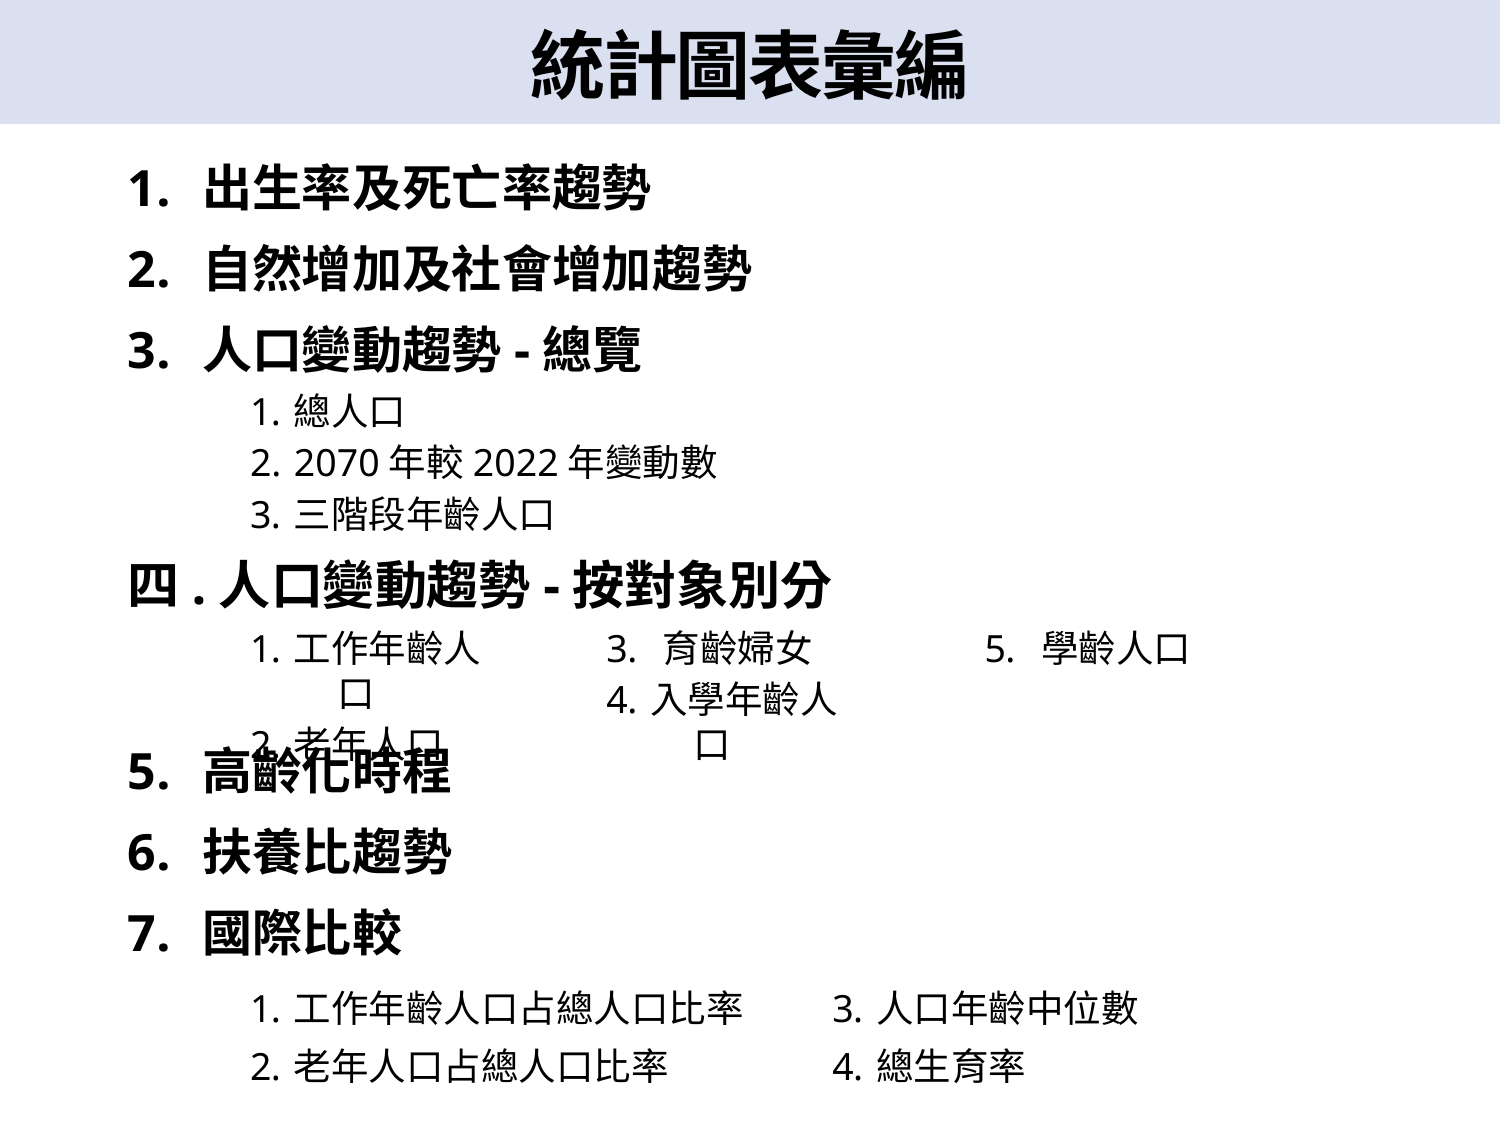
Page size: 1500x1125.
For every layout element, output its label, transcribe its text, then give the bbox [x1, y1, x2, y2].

text_box 總人口 2070年較2022年變動數 三階段年齡人口 [145, 380, 900, 545]
text_box 工作年齡人口 老年人口 [145, 617, 501, 730]
title 統計圖表彙編 [75, 2, 1426, 126]
text_box 人口年齡中位數 總生育率 [727, 970, 1490, 1093]
list 出生率及死亡率趨勢 自然增加及社會增加趨勢 人口變動趨勢-總覽 四.人口變動趨勢-按對象別分 高齡化時程 扶養比趨勢 國際比較 [112, 149, 1010, 1095]
text_box 學齡人口 [880, 617, 1500, 678]
text_box 育齡婦女 入學年齡人口 [501, 617, 881, 730]
text_box 工作年齡人口占總人口比率 老年人口占總人口比率 [145, 970, 727, 1093]
